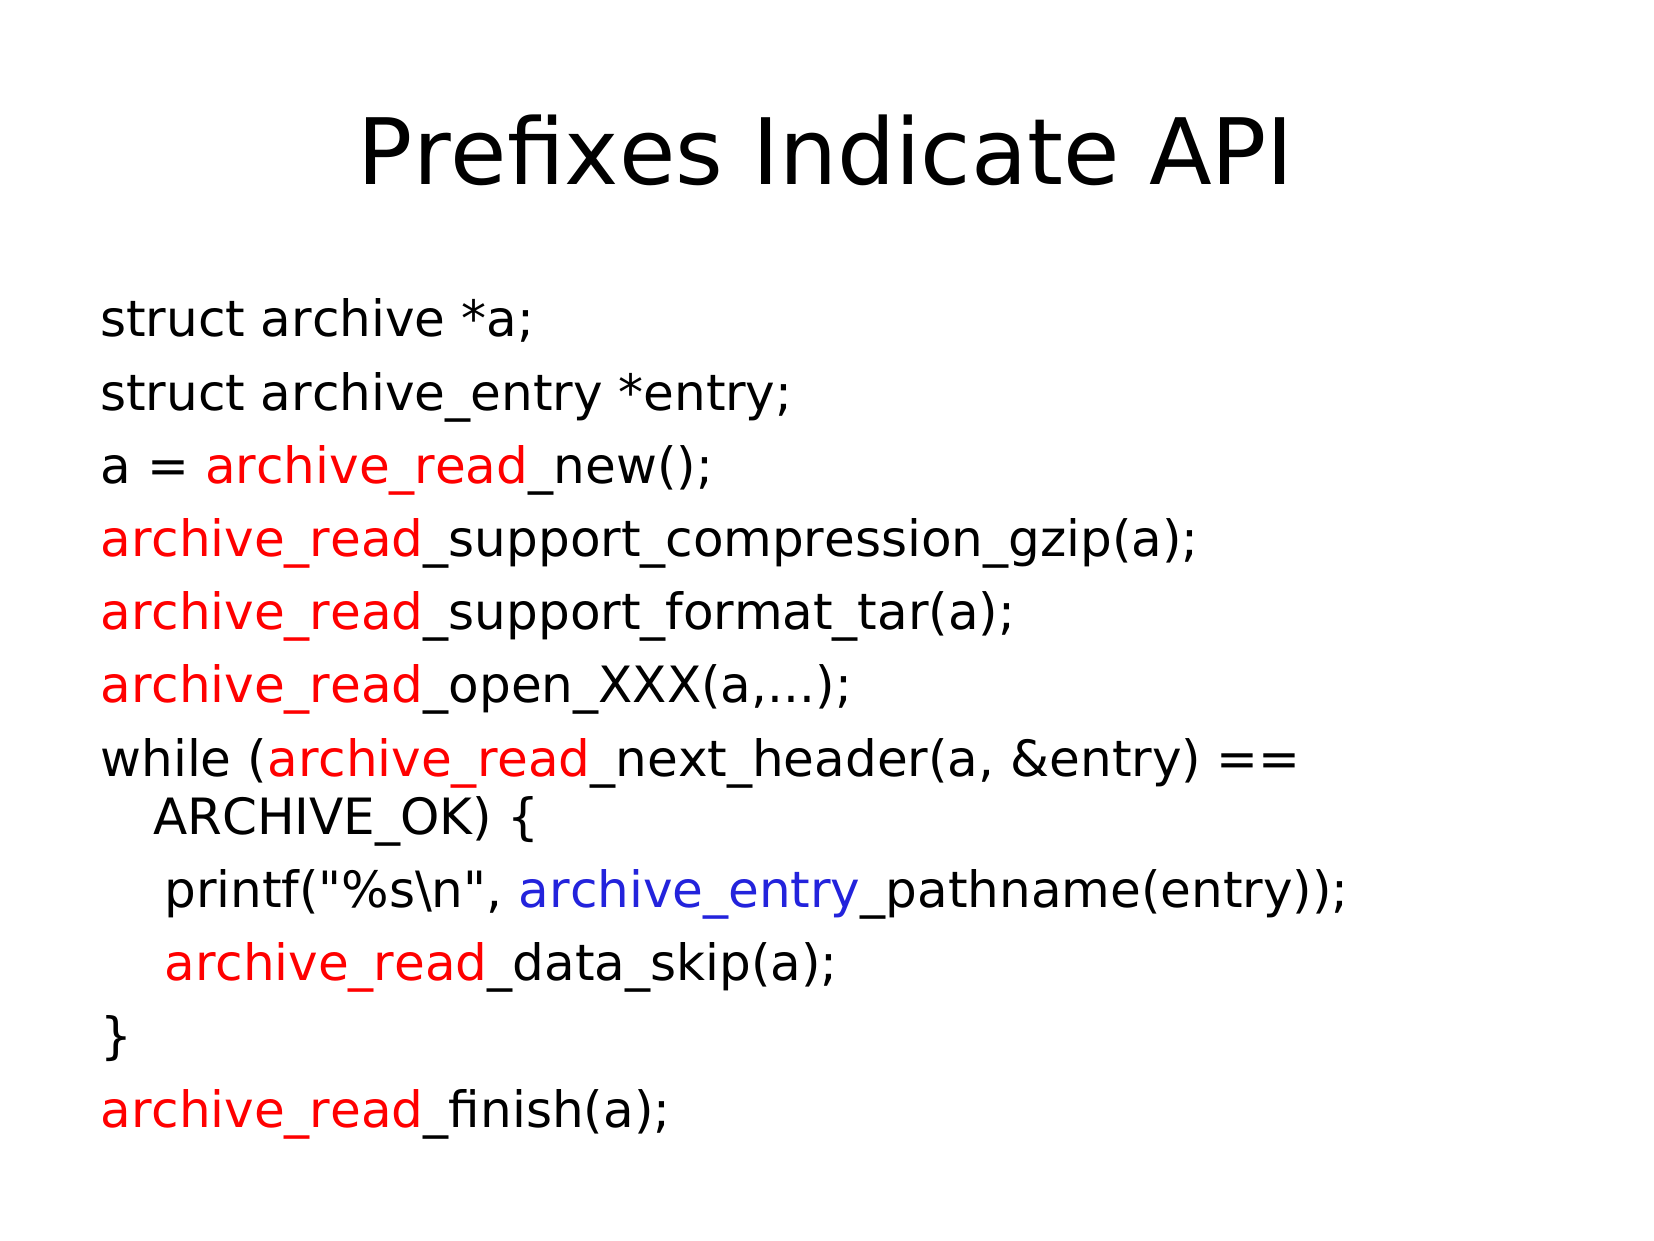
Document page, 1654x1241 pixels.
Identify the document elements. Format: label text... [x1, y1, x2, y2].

title Prefixes Indicate API [82, 49, 1571, 257]
list struct archive *a; struct archive_entry *entry; a = archive_read_new(); archive_read_support_compression_gzip(a); archive_read_support_format_tar(a); archive_read_open_XXX(a,...); while (archive_read_next_header(a, &entry) == ARCHIVE_OK) { printf("%s\n", archive_entry_pathname(entry)); archive_read_data_skip(a); } archive_read_finish(a); [82, 290, 1571, 1139]
